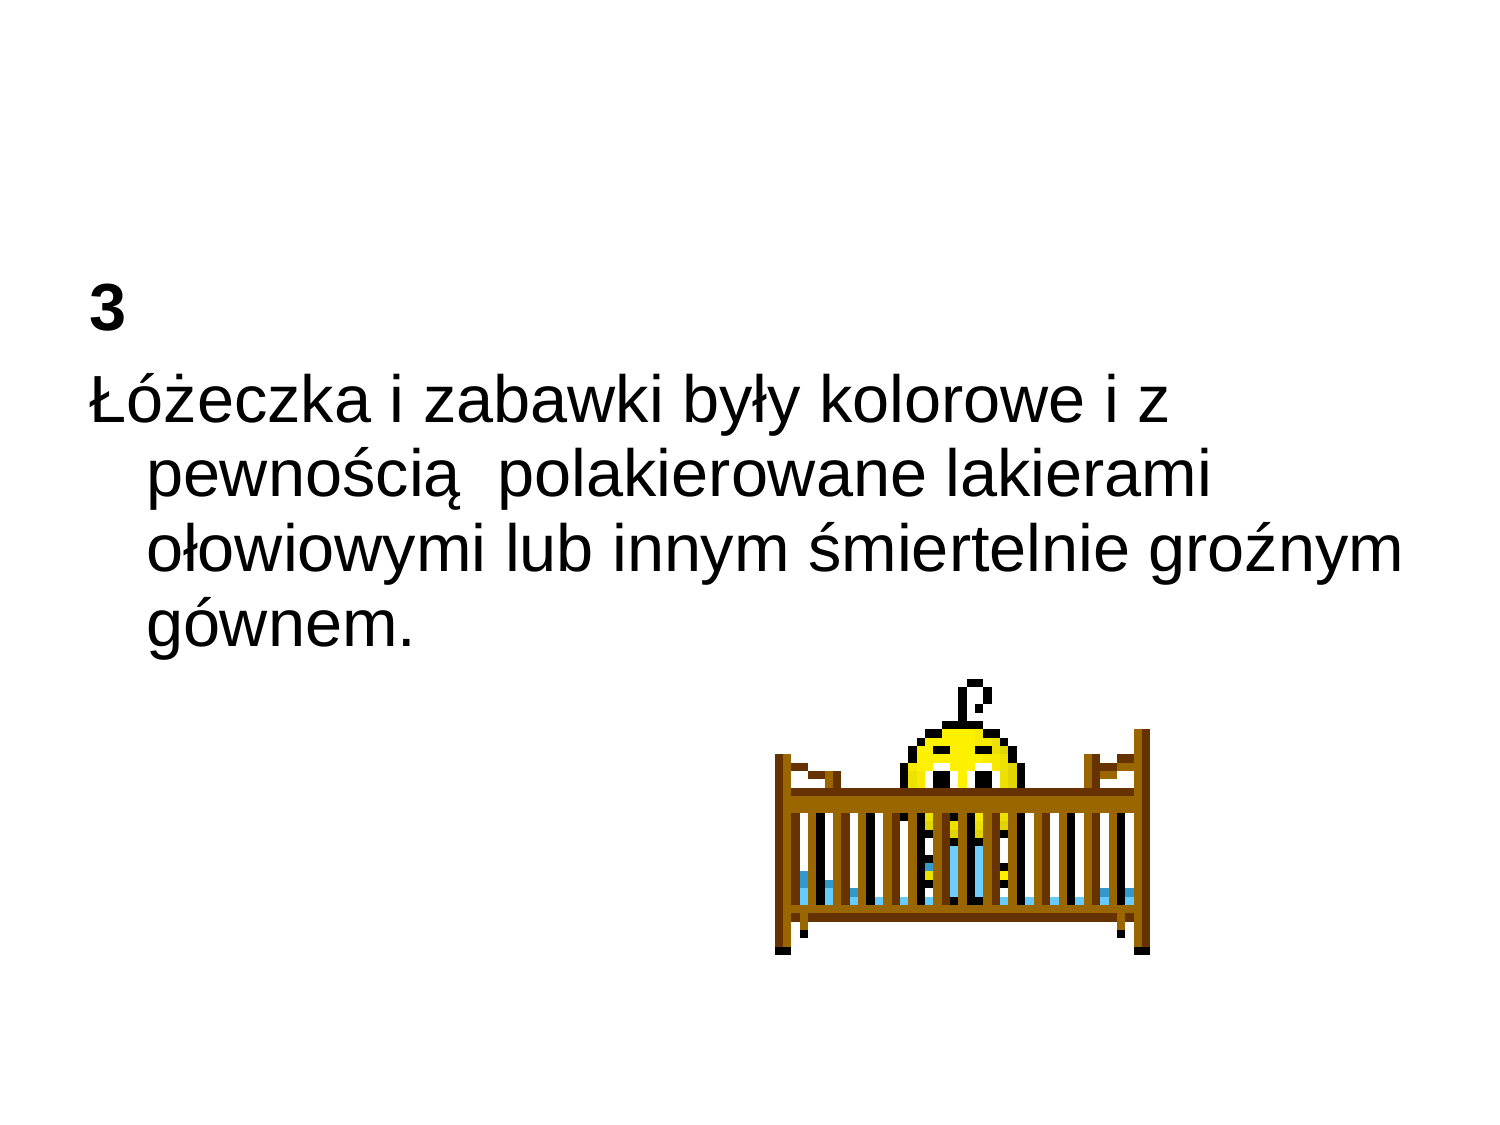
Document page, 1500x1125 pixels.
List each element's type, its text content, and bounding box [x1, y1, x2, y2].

picture [750, 621, 1176, 964]
list 3 Łóżeczka i zabawki były kolorowe i z pewnością polakierowane lakierami ołowiowymi lub innym śmiertelnie groźnym gównem. [75, 262, 1426, 1006]
